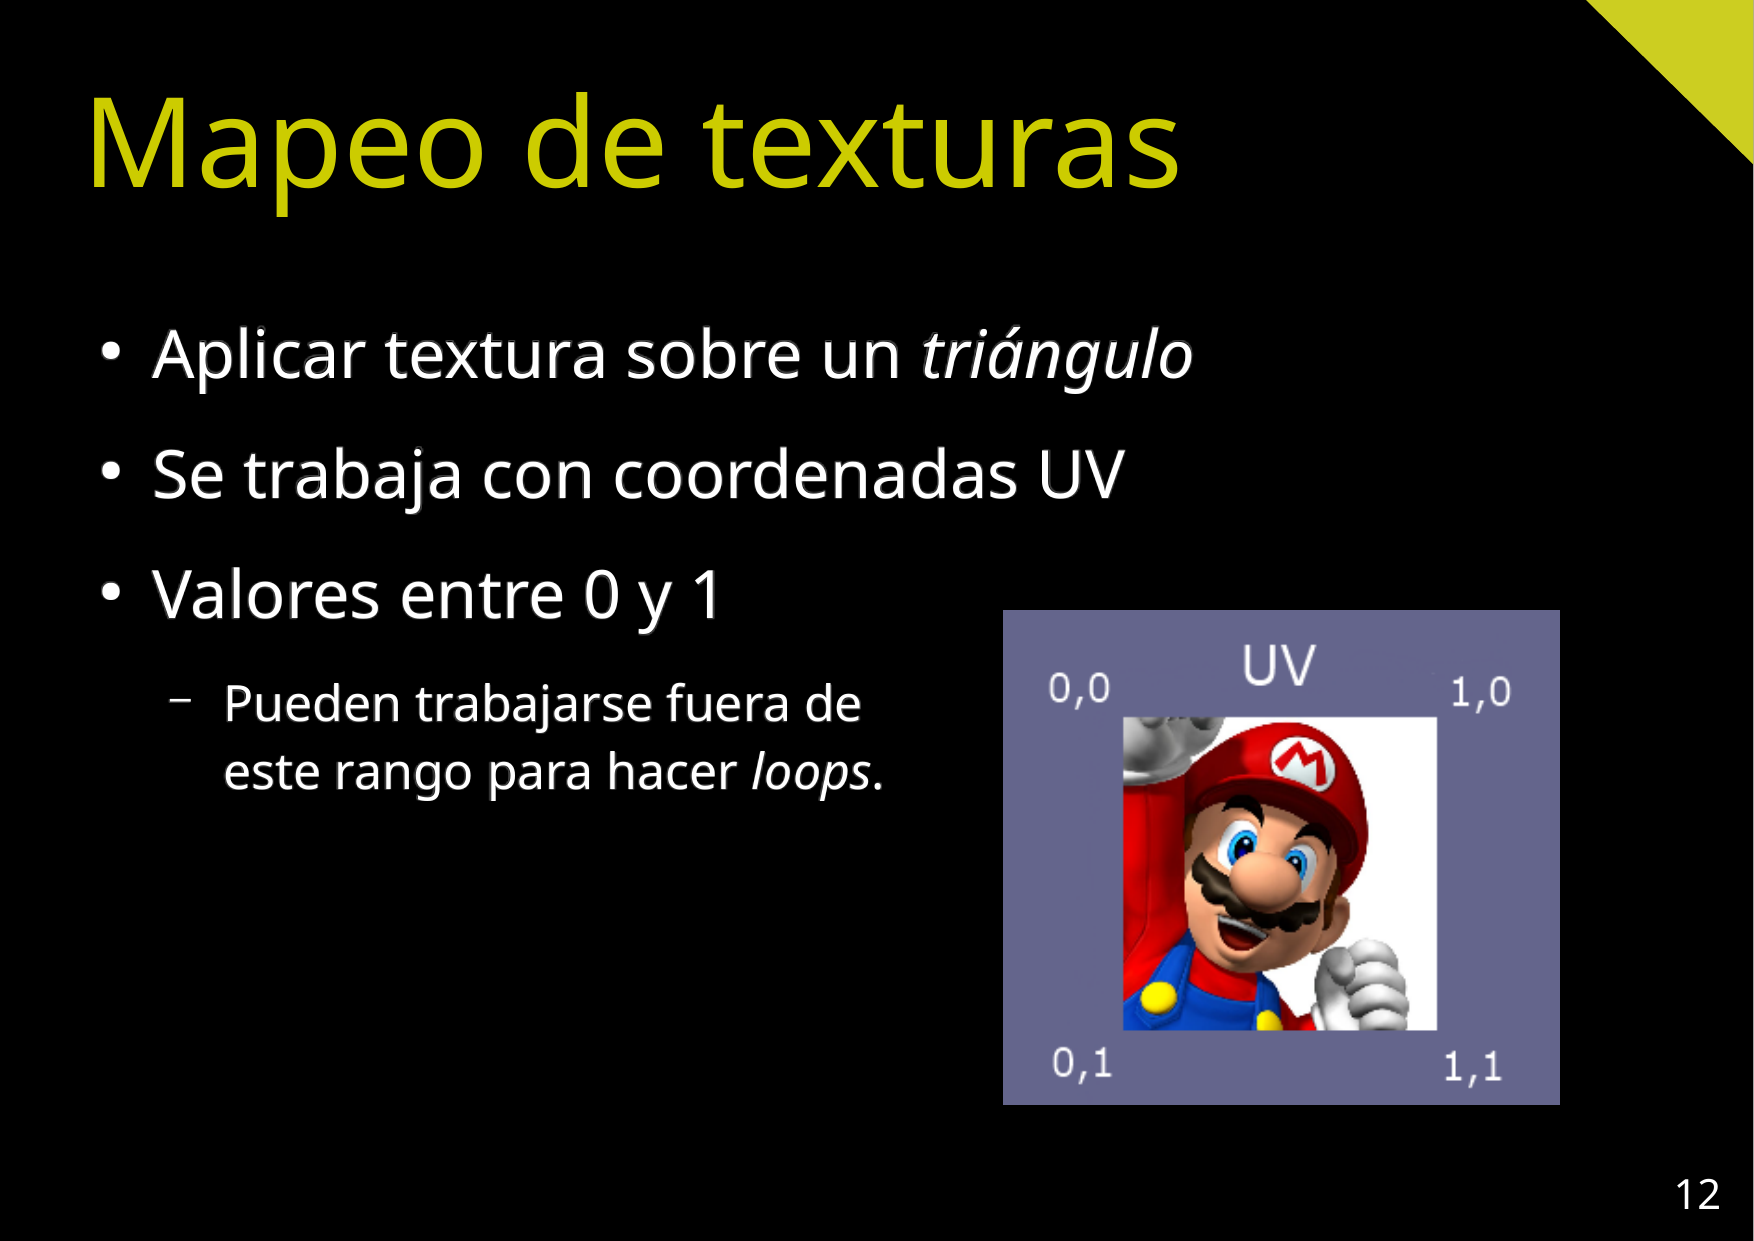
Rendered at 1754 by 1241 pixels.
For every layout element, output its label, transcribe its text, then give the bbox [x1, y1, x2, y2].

title Mapeo de texturas [82, 35, 1661, 243]
list Aplicar textura sobre un triángulo Se trabaja con coordenadas UV Valores entre 0 y 1 Pueden trabajarse fuera de este rango para hacer loops. [81, 307, 1660, 1126]
picture [1003, 610, 1560, 1105]
